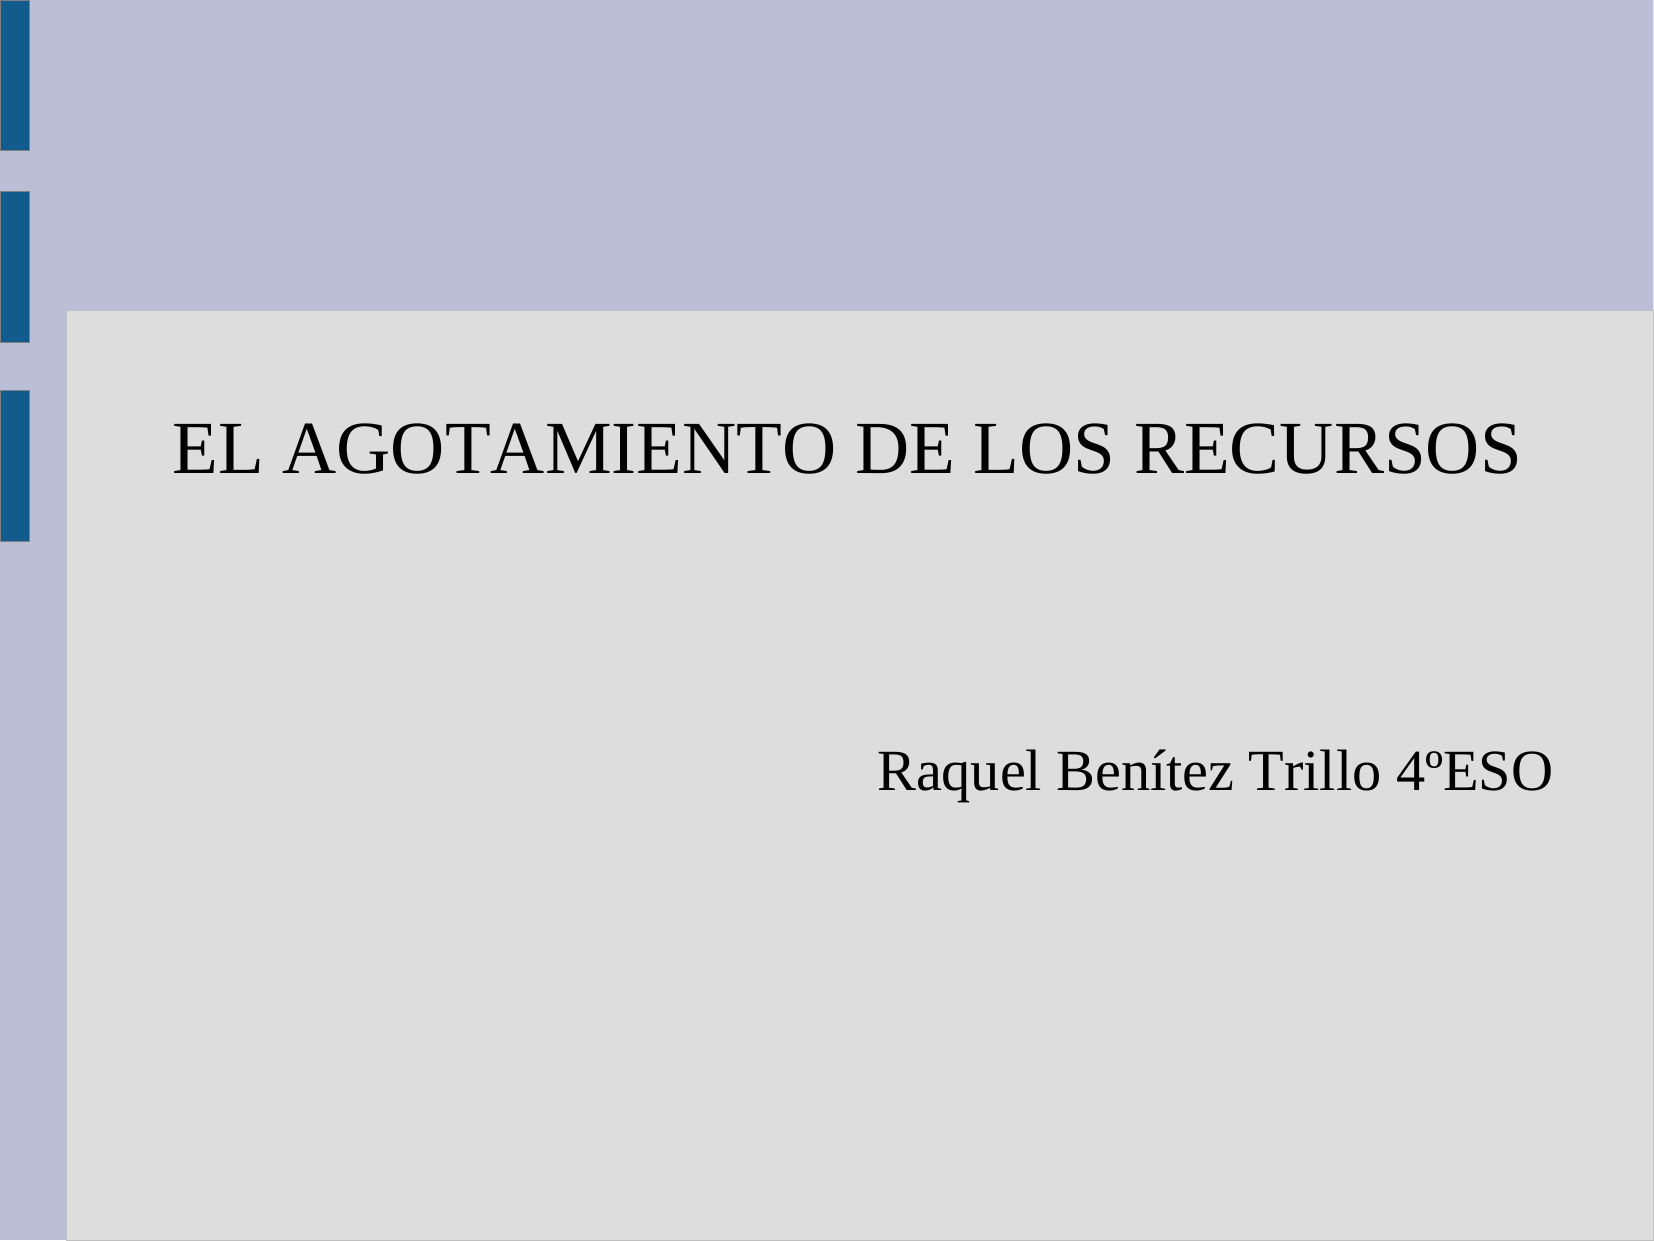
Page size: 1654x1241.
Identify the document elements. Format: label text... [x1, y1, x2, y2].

subtitle EL AGOTAMIENTO DE LOS RECURSOS Raquel Benítez Trillo 4ºESO [141, 87, 1554, 1123]
